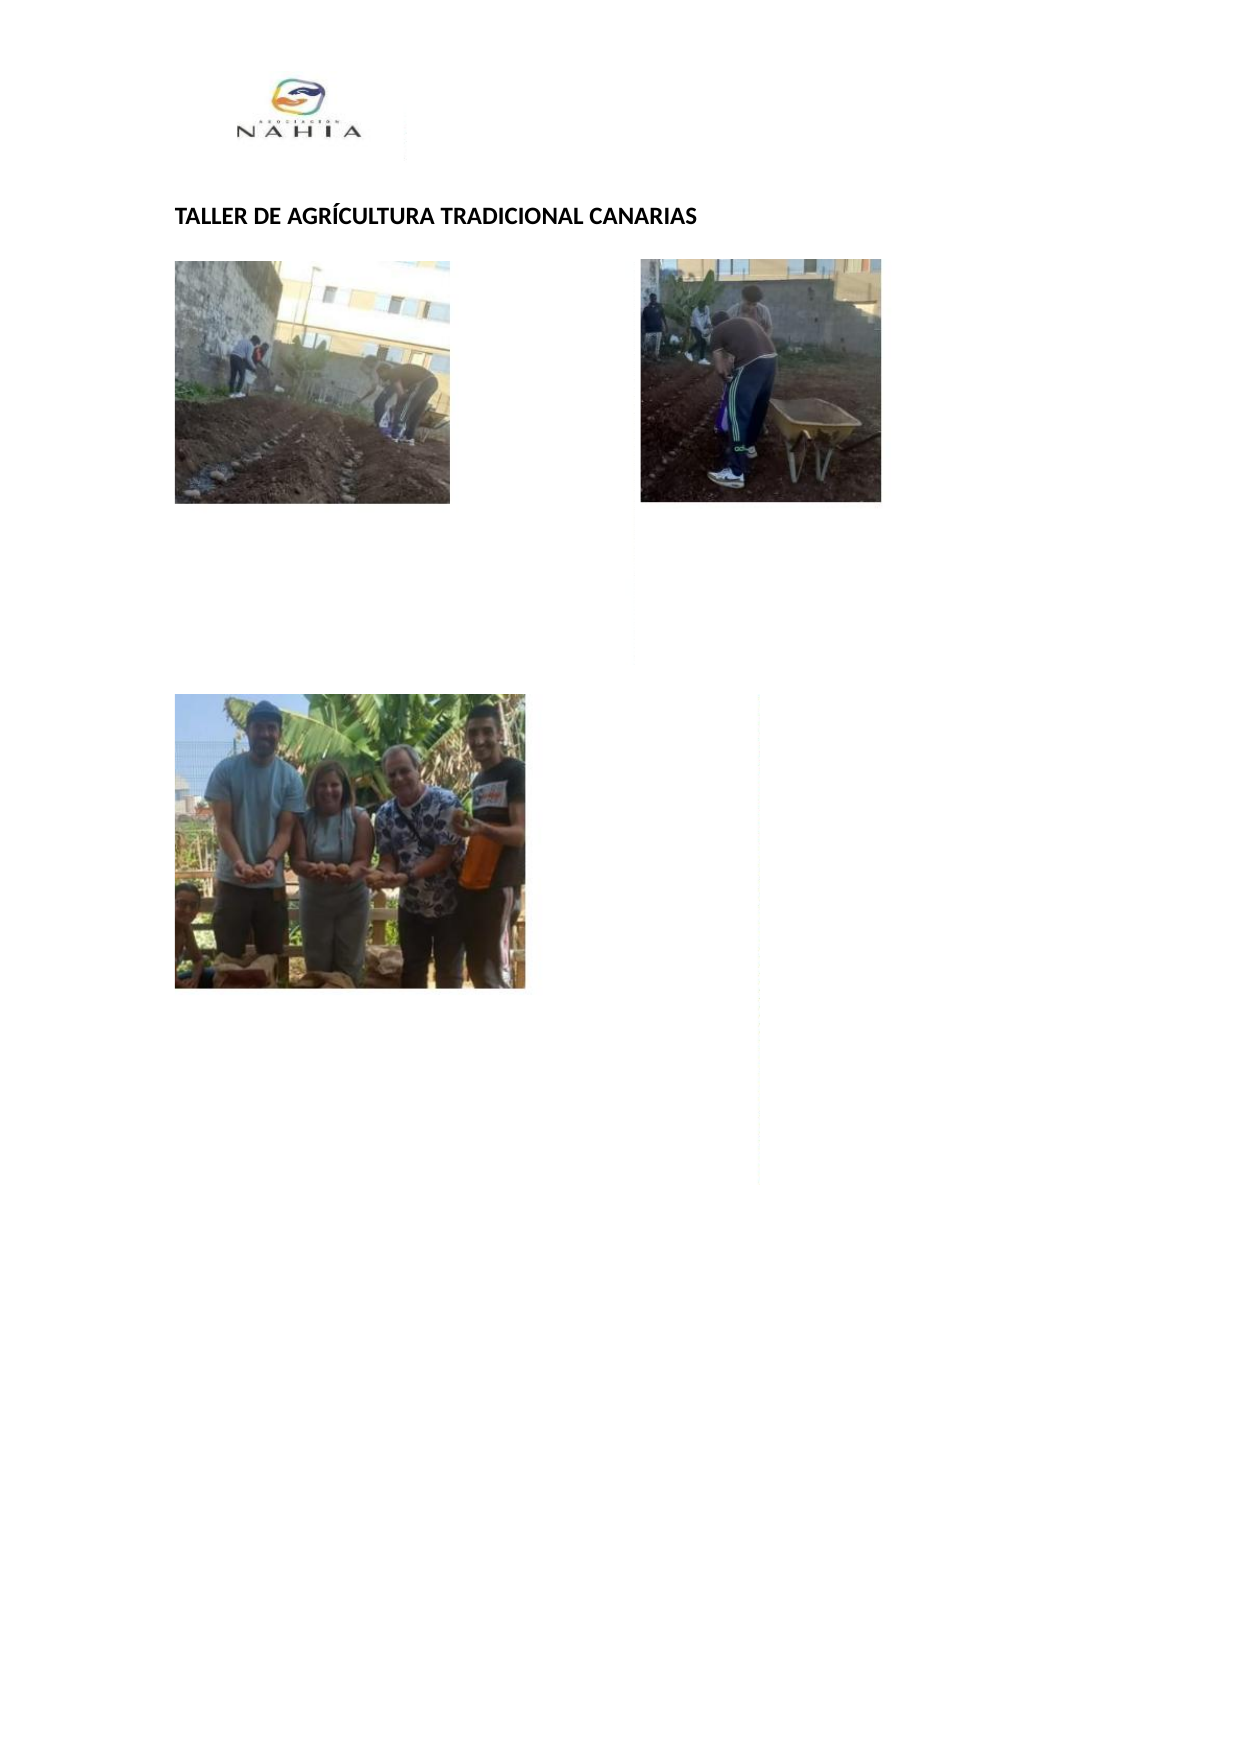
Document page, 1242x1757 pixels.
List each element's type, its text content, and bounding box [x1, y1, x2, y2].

text_box [640, 259, 1041, 665]
text_box [236, 71, 407, 164]
text_box [174, 261, 635, 665]
text_box [174, 694, 760, 1185]
text_box TALLER DE AGRÍCULTURA TRADICIONAL CANARIAS [175, 199, 726, 230]
